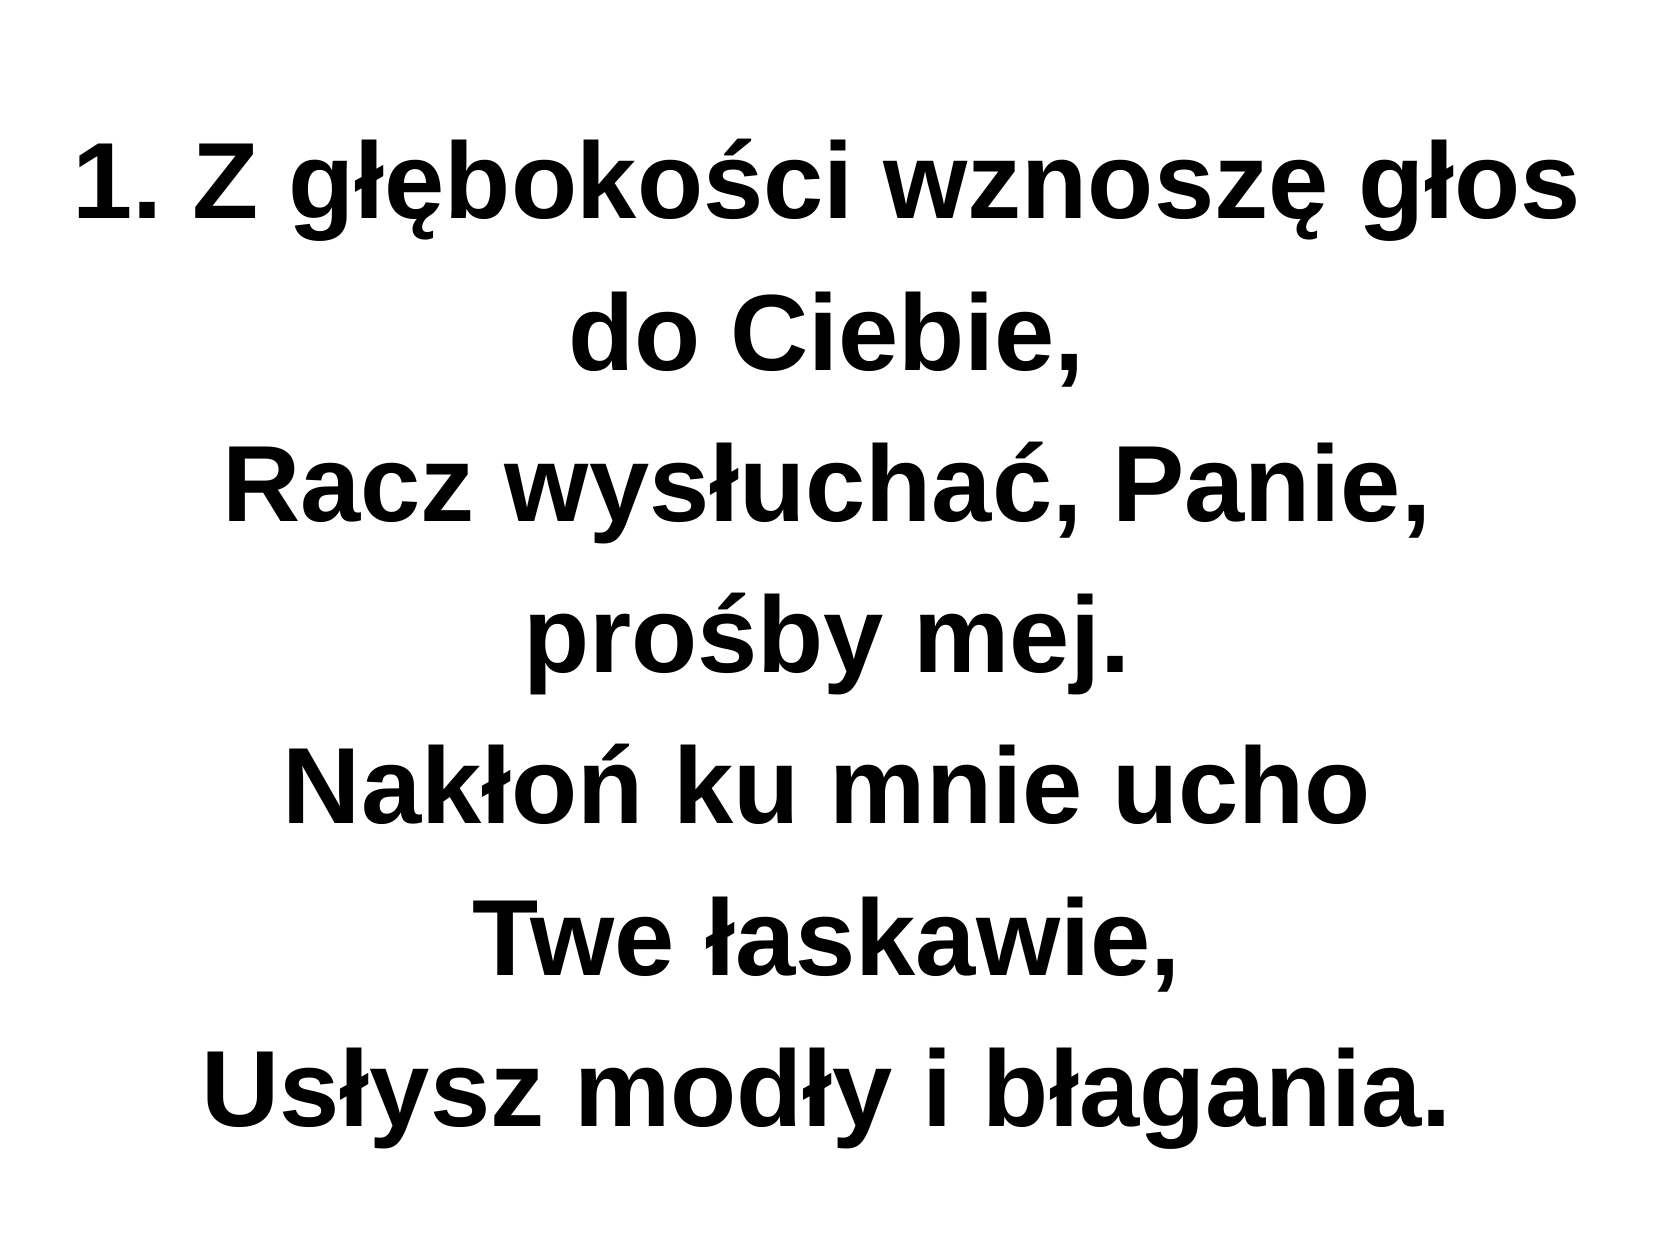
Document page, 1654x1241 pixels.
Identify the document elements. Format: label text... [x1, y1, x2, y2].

subtitle 1. Z głębokości wznoszę głos do Ciebie, Racz wysłuchać, Panie, prośby mej. Nakłoń ku mnie ucho Twe łaskawie, Usłysz modły i błagania. [0, 0, 1654, 1241]
